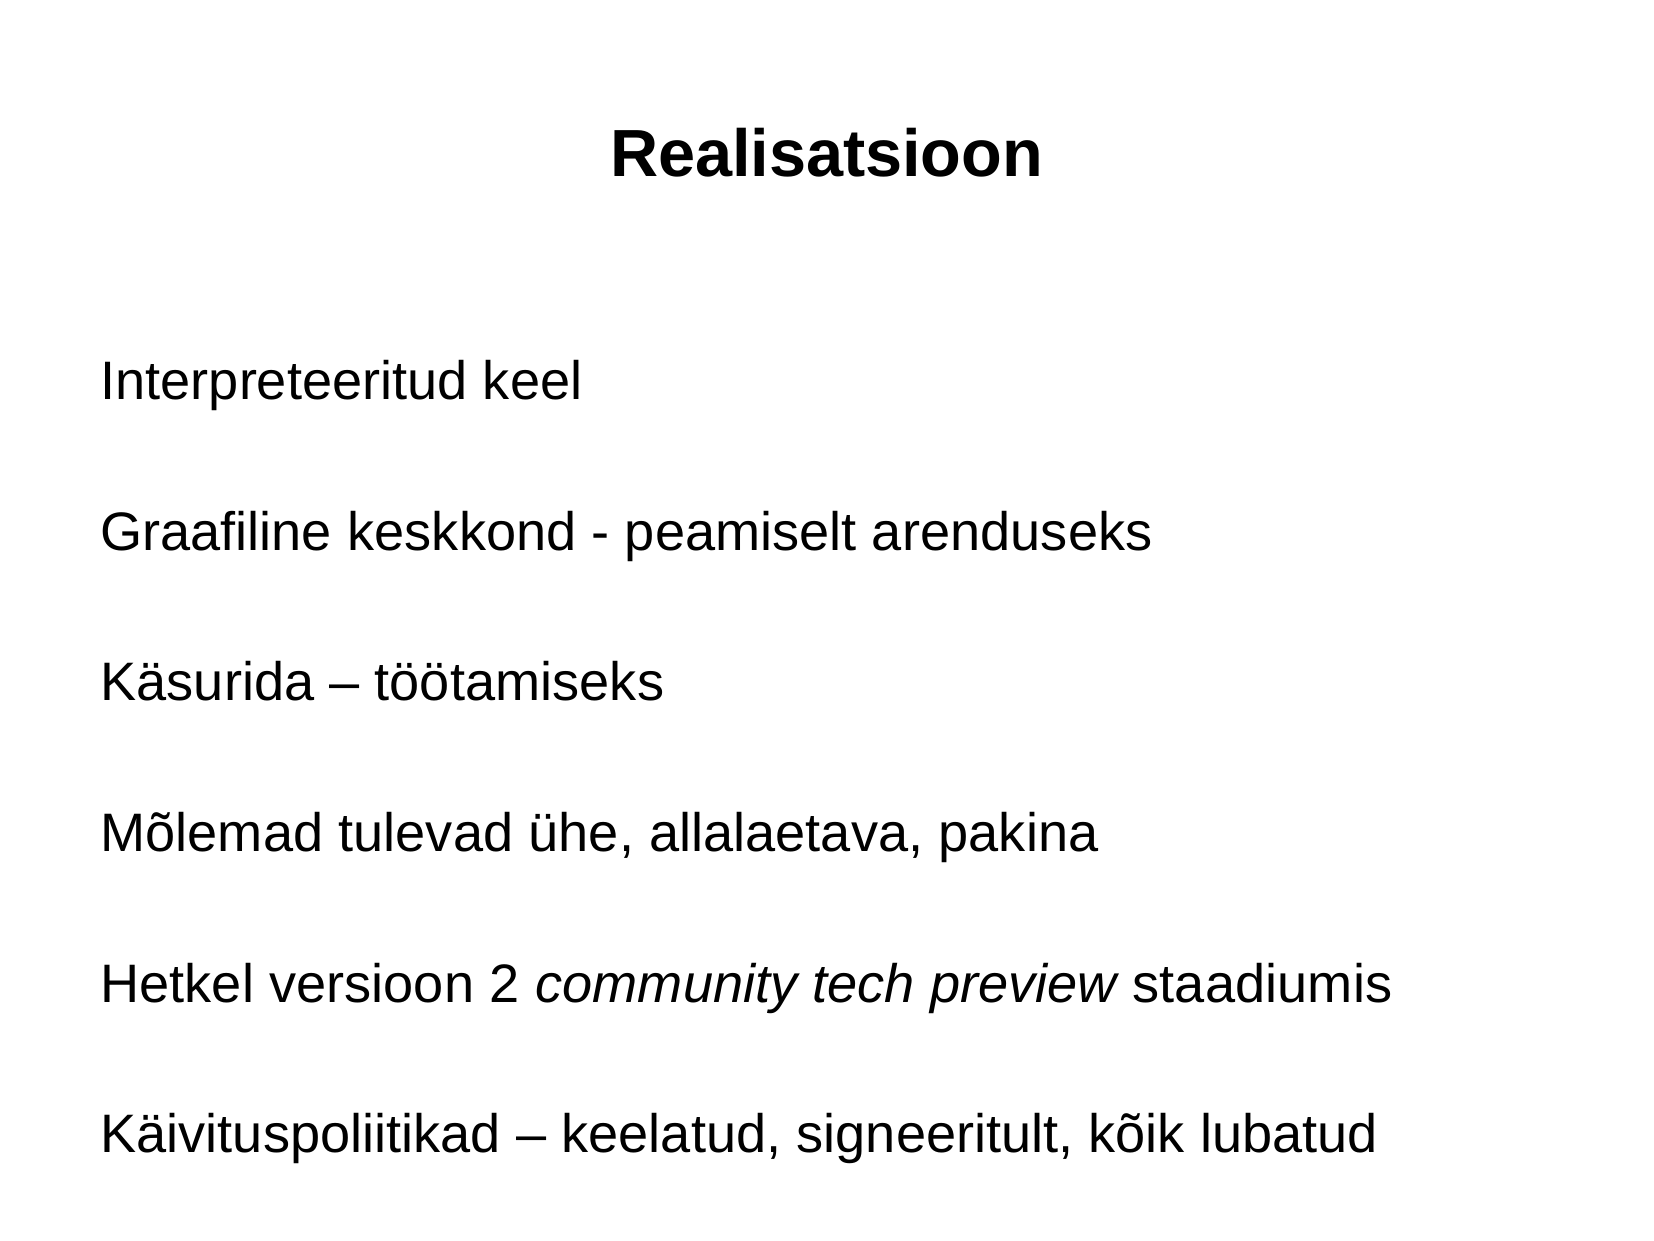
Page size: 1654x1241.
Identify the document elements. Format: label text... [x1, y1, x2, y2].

list Interpreteeritud keel Graafiline keskkond - peamiselt arenduseks Käsurida – töötamiseks Mõlemad tulevad ühe, allalaetava, pakina Hetkel versioon 2 community tech preview staadiumis Käivituspoliitikad – keelatud, signeeritult, kõik lubatud [82, 290, 1571, 1104]
title Realisatsioon [82, 49, 1571, 257]
